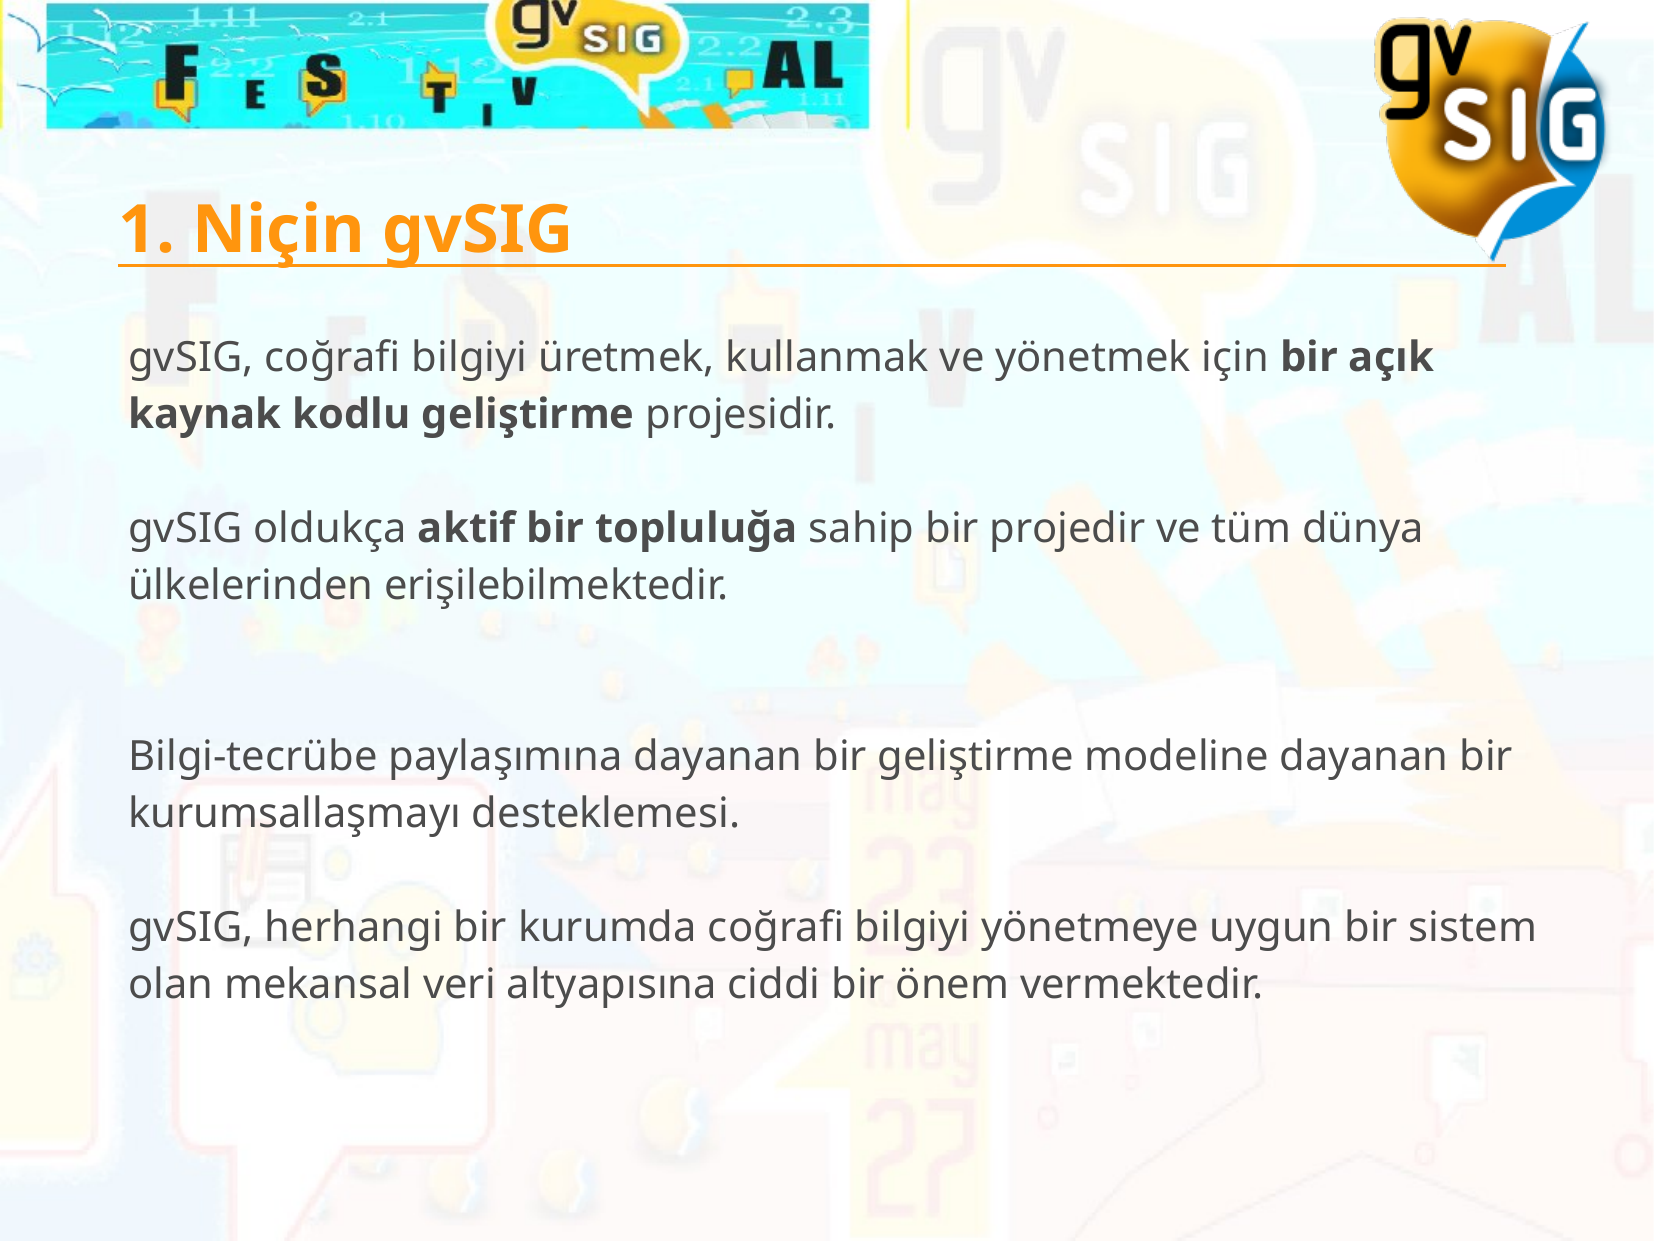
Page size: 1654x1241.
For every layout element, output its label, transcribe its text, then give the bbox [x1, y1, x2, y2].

title 1. Niçin gvSIG [118, 267, 1347, 276]
title gvSIG, coğrafi bilgiyi üretmek, kullanmak ve yönetmek için bir açık kaynak kodlu geliştirme projesidir. gvSIG oldukça aktif bir topluluğa sahip bir projedir ve tüm dünya ülkelerinden erişilebilmektedir. Bilgi-tecrübe paylaşımına dayanan bir geliştirme modeline dayanan bir kurumsallaşmayı desteklemesi. gvSIG, herhangi bir kurumda coğrafi bilgiyi yönetmeye uygun bir sistem olan mekansal veri altyapısına ciddi bir önem vermektedir. [128, 339, 1542, 1055]
picture [0, 0, 1654, 1241]
title 1. Niçin gvSIG [118, 177, 1347, 264]
